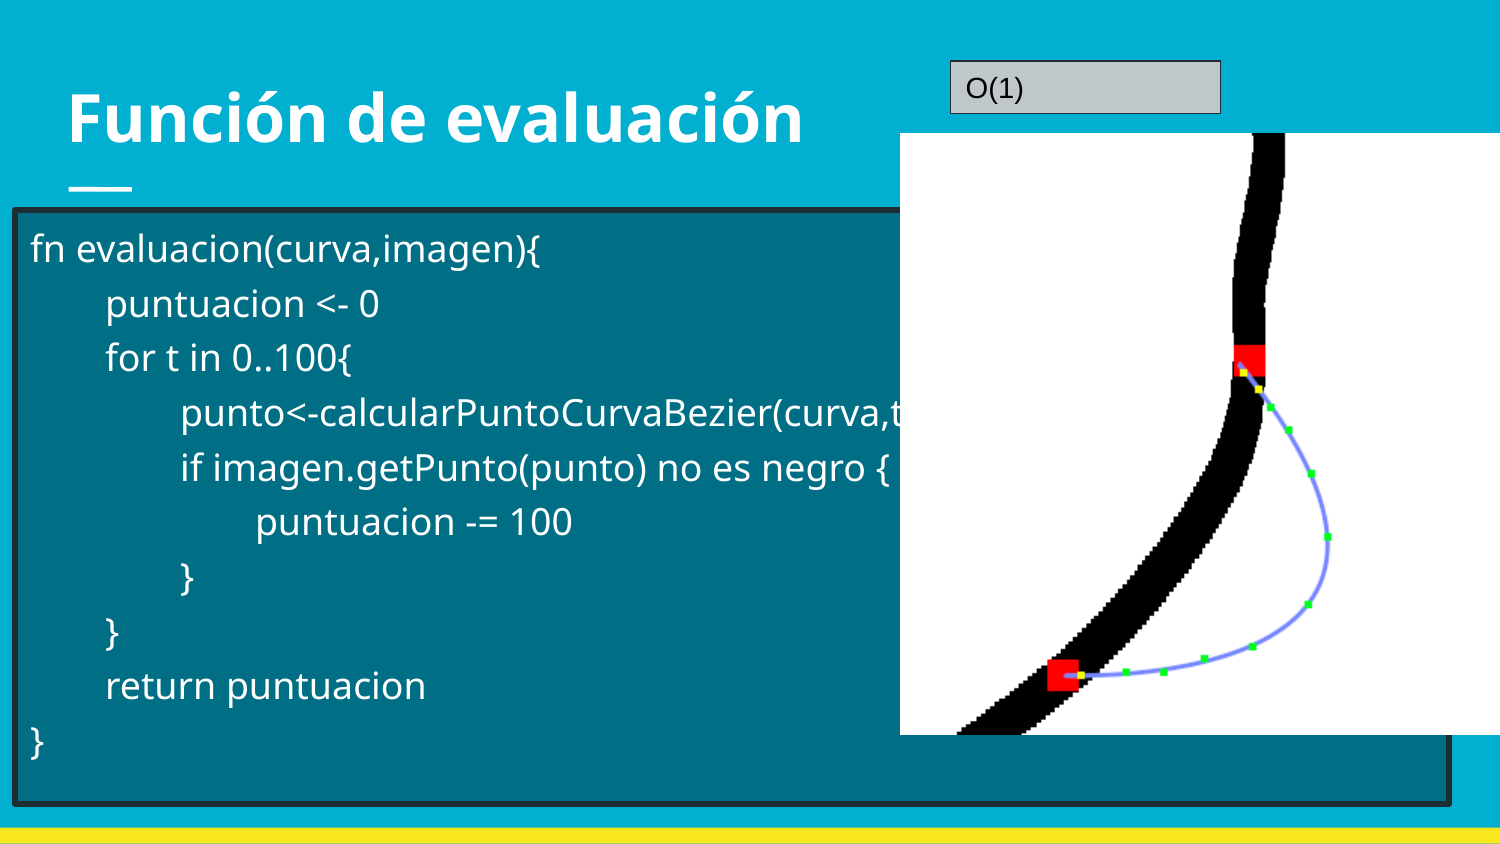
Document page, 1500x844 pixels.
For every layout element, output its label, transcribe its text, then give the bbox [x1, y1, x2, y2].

picture [900, 133, 1500, 736]
text_box O(1) [950, 61, 1221, 114]
title Función de evaluación [51, 61, 1449, 167]
list fn evaluacion(curva,imagen){ puntuacion <- 0 for t in 0..100{ punto<-calcularPuntoCurvaBezier(curva,t) if imagen.getPunto(punto) no es negro { puntuacion -= 100 } } return puntuacion } [15, 209, 1449, 804]
